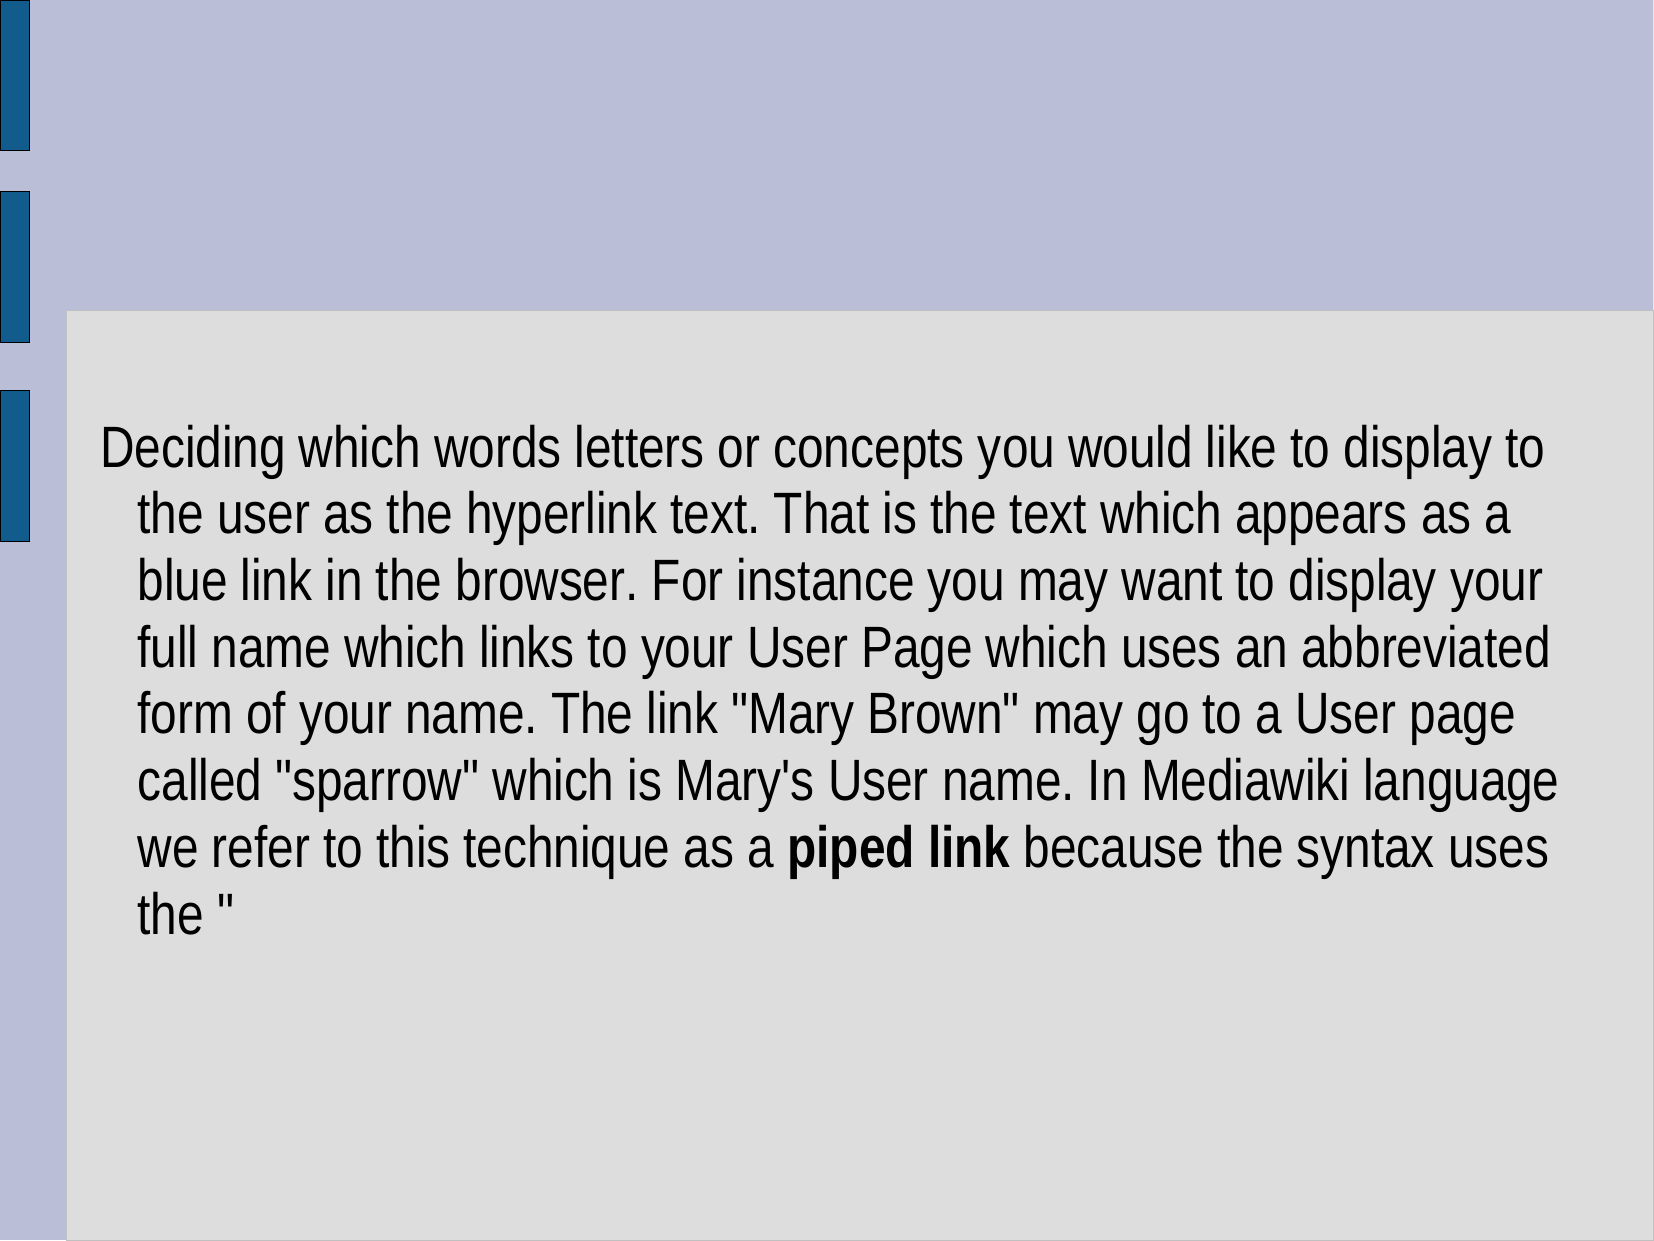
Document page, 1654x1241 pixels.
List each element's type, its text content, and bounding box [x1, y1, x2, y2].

text_box Deciding which words letters or concepts you would like to display to the user as the hyperlink text. That is the text which appears as a blue link in the browser. For instance you may want to display your full name which links to your User Page which uses an abbreviated form of your name. The link "Mary Brown" may go to a User page called "sparrow" which is Mary's User name. In Mediawiki language we refer to this technique as a piped link because the syntax uses the " [62, 412, 1613, 1051]
